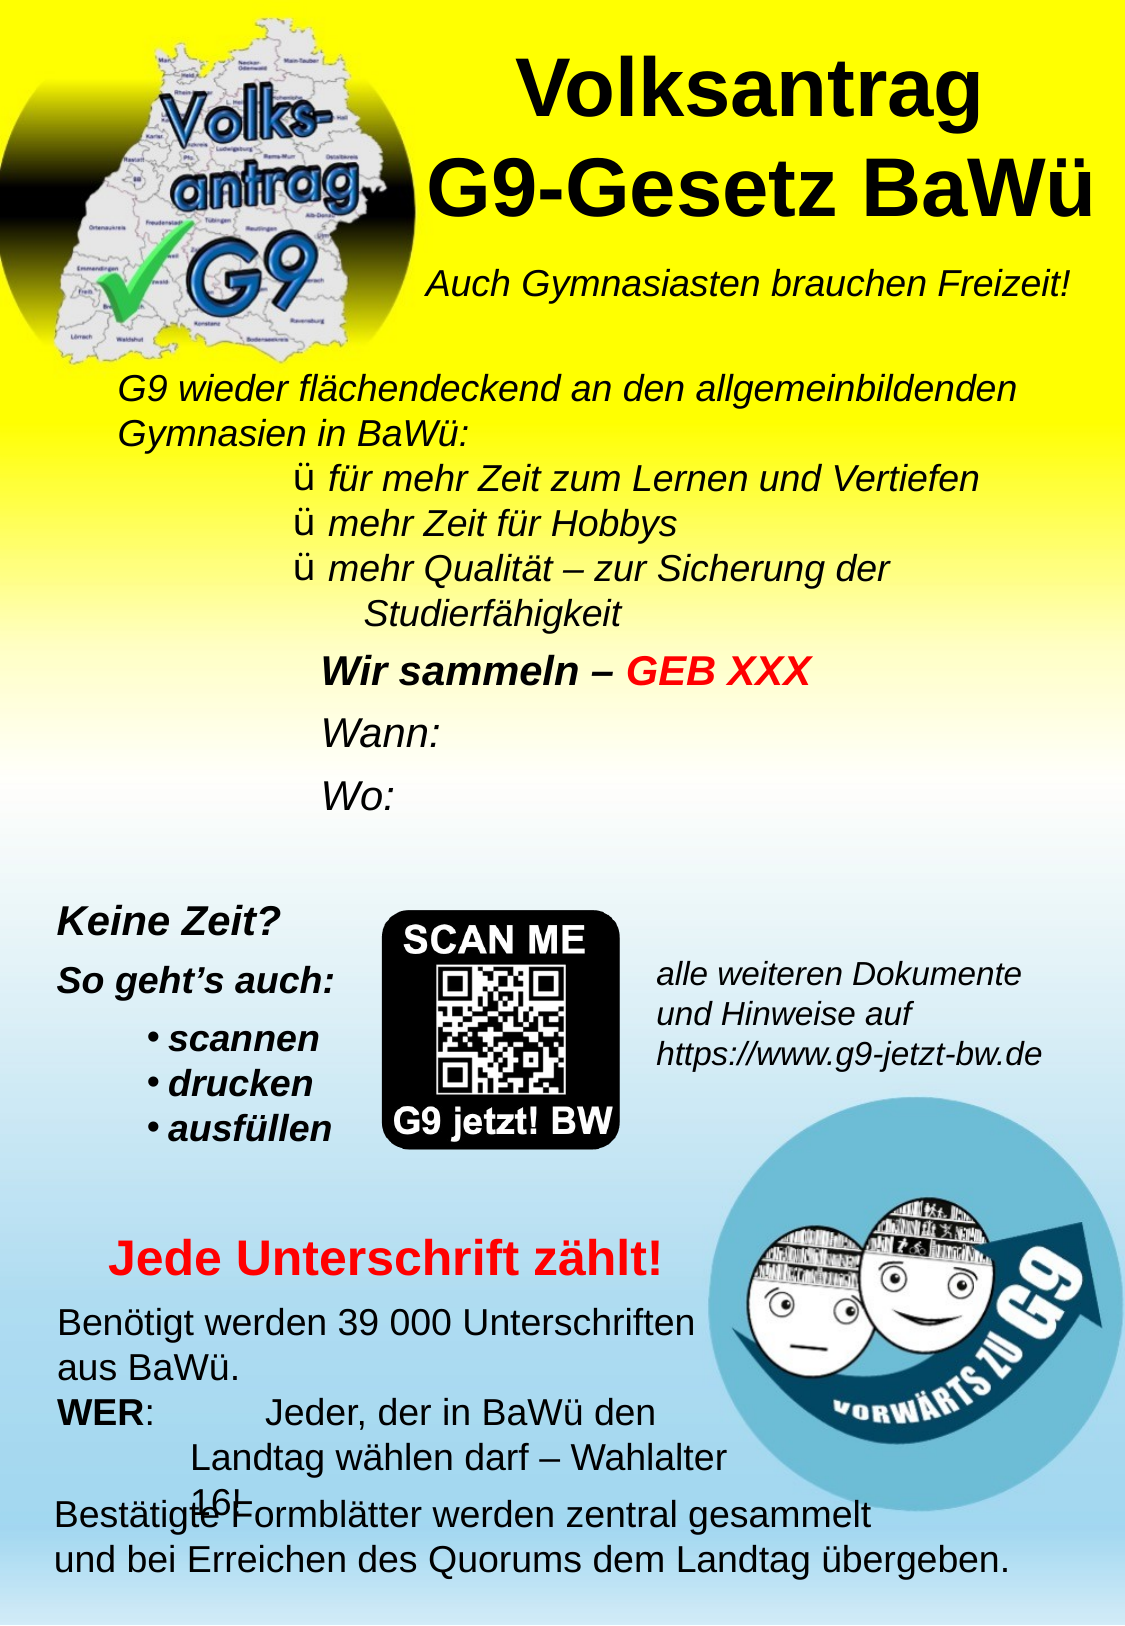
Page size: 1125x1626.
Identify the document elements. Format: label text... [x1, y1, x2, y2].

text_box G9 wieder flächendeckend an den allgemeinbildenden Gymnasien in BaWü: für mehr Zeit zum Lernen und Vertiefen mehr Zeit für Hobbys mehr Qualität – zur Sicherung der Studierfähigkeit [102, 356, 1122, 599]
text_box Wir sammeln – GEB XXX Wann: Wo: [305, 636, 1067, 887]
text_box Jede Unterschrift zählt! Benötigt werden 39 000 Unterschriften aus BaWü. WER: Jeder, der in BaWü den Landtag wählen darf – Wahlalter 16! [12, 1217, 752, 1482]
text_box alle weiteren Dokumente und Hinweise auf https://www.g9-jetzt-bw.de [657, 945, 1096, 1122]
picture [0, 0, 1125, 1625]
text_box Auch Gymnasiasten brauchen Freizeit! [410, 251, 1125, 312]
text_box Volksantrag G9-Gesetz BaWü [399, 25, 1124, 243]
text_box Bestätigte Formblätter werden zentral gesammelt und bei Erreichen des Quorums dem Landtag übergeben. [8, 1482, 1122, 1625]
picture [1018, 1245, 1084, 1301]
text_box Keine Zeit? So geht’s auch: scannen drucken ausfüllen [41, 886, 369, 1205]
picture [832, 1365, 991, 1425]
picture [996, 1283, 1065, 1341]
picture [975, 1330, 1023, 1379]
